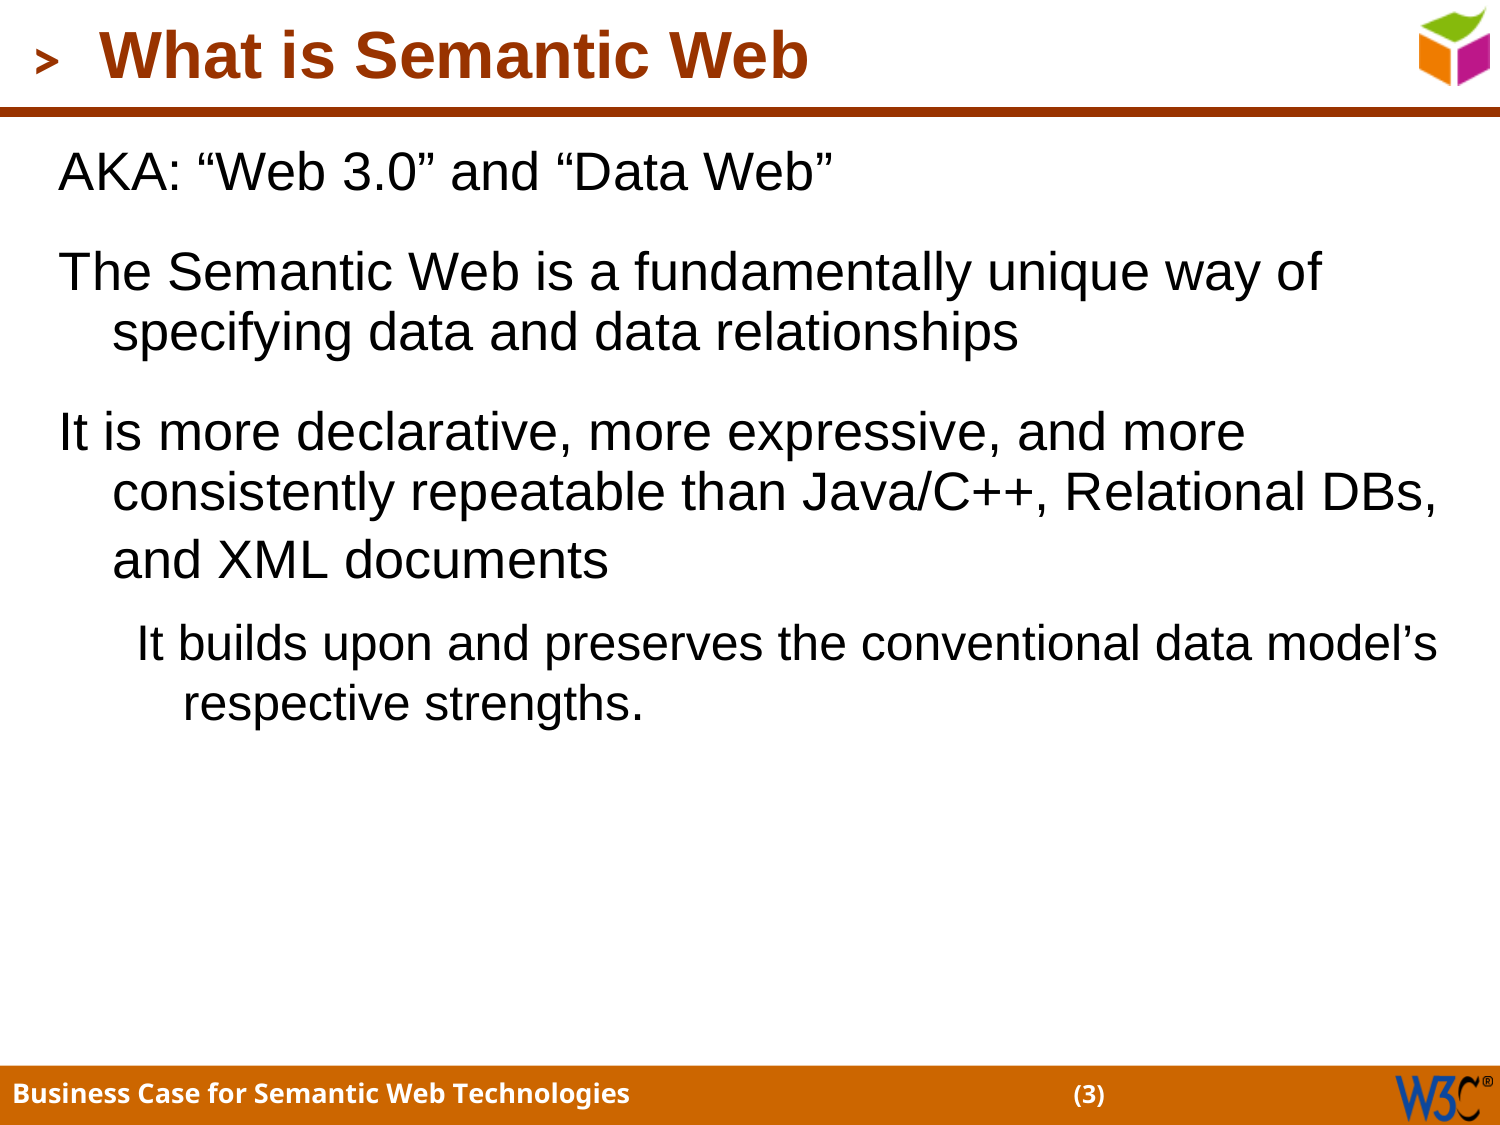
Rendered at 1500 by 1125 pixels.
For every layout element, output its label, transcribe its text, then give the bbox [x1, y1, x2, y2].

list AKA: “Web 3.0” and “Data Web” The Semantic Web is a fundamentally unique way of specifying data and data relationships It is more declarative, more expressive, and more consistently repeatable than Java/C++, Relational DBs, and XML documents It builds upon and preserves the conventional data model’s respective strengths. [26, 133, 1473, 1044]
picture [1419, 5, 1490, 86]
picture [1392, 1073, 1497, 1125]
title What is Semantic Web [84, 0, 1354, 115]
